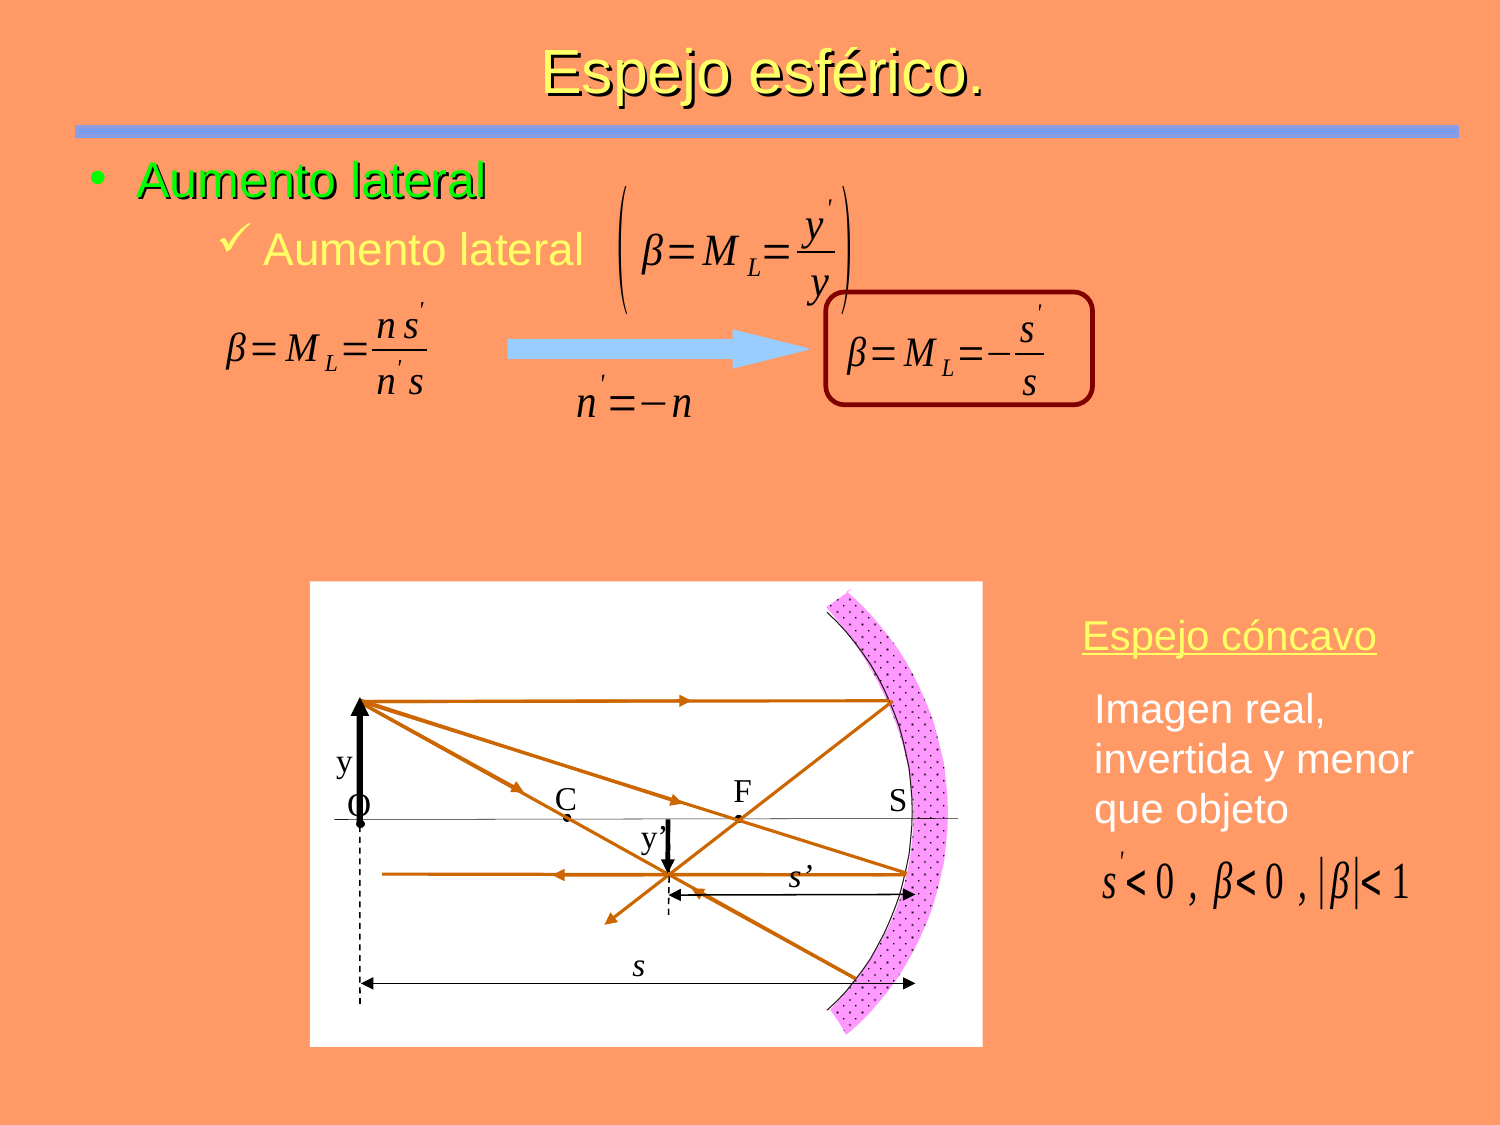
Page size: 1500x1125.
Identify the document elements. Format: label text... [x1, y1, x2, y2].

text_box F [757, 803, 766, 810]
text_box Espejo esférico. [50, 23, 1476, 114]
text_box s [604, 942, 674, 983]
text_box Aumento lateral [75, 139, 1405, 228]
text_box [309, 581, 983, 1047]
chart [565, 367, 716, 428]
text_box S [875, 778, 922, 819]
text_box F [719, 769, 766, 810]
text_box C [542, 807, 562, 818]
text_box Espejo cóncavo [1042, 600, 1418, 667]
text_box [75, 125, 1460, 138]
chart [1090, 842, 1422, 910]
text_box C [542, 777, 589, 818]
text_box [508, 330, 809, 368]
text_box O [333, 783, 385, 824]
text_box s’ [770, 854, 831, 894]
chart [605, 228, 870, 314]
text_box Aumento lateral [123, 228, 605, 300]
chart [829, 295, 1059, 402]
text_box y’ [631, 815, 678, 856]
text_box Imagen real, invertida y menor que objeto [1079, 673, 1454, 840]
text_box y [321, 739, 368, 780]
chart [211, 295, 443, 406]
